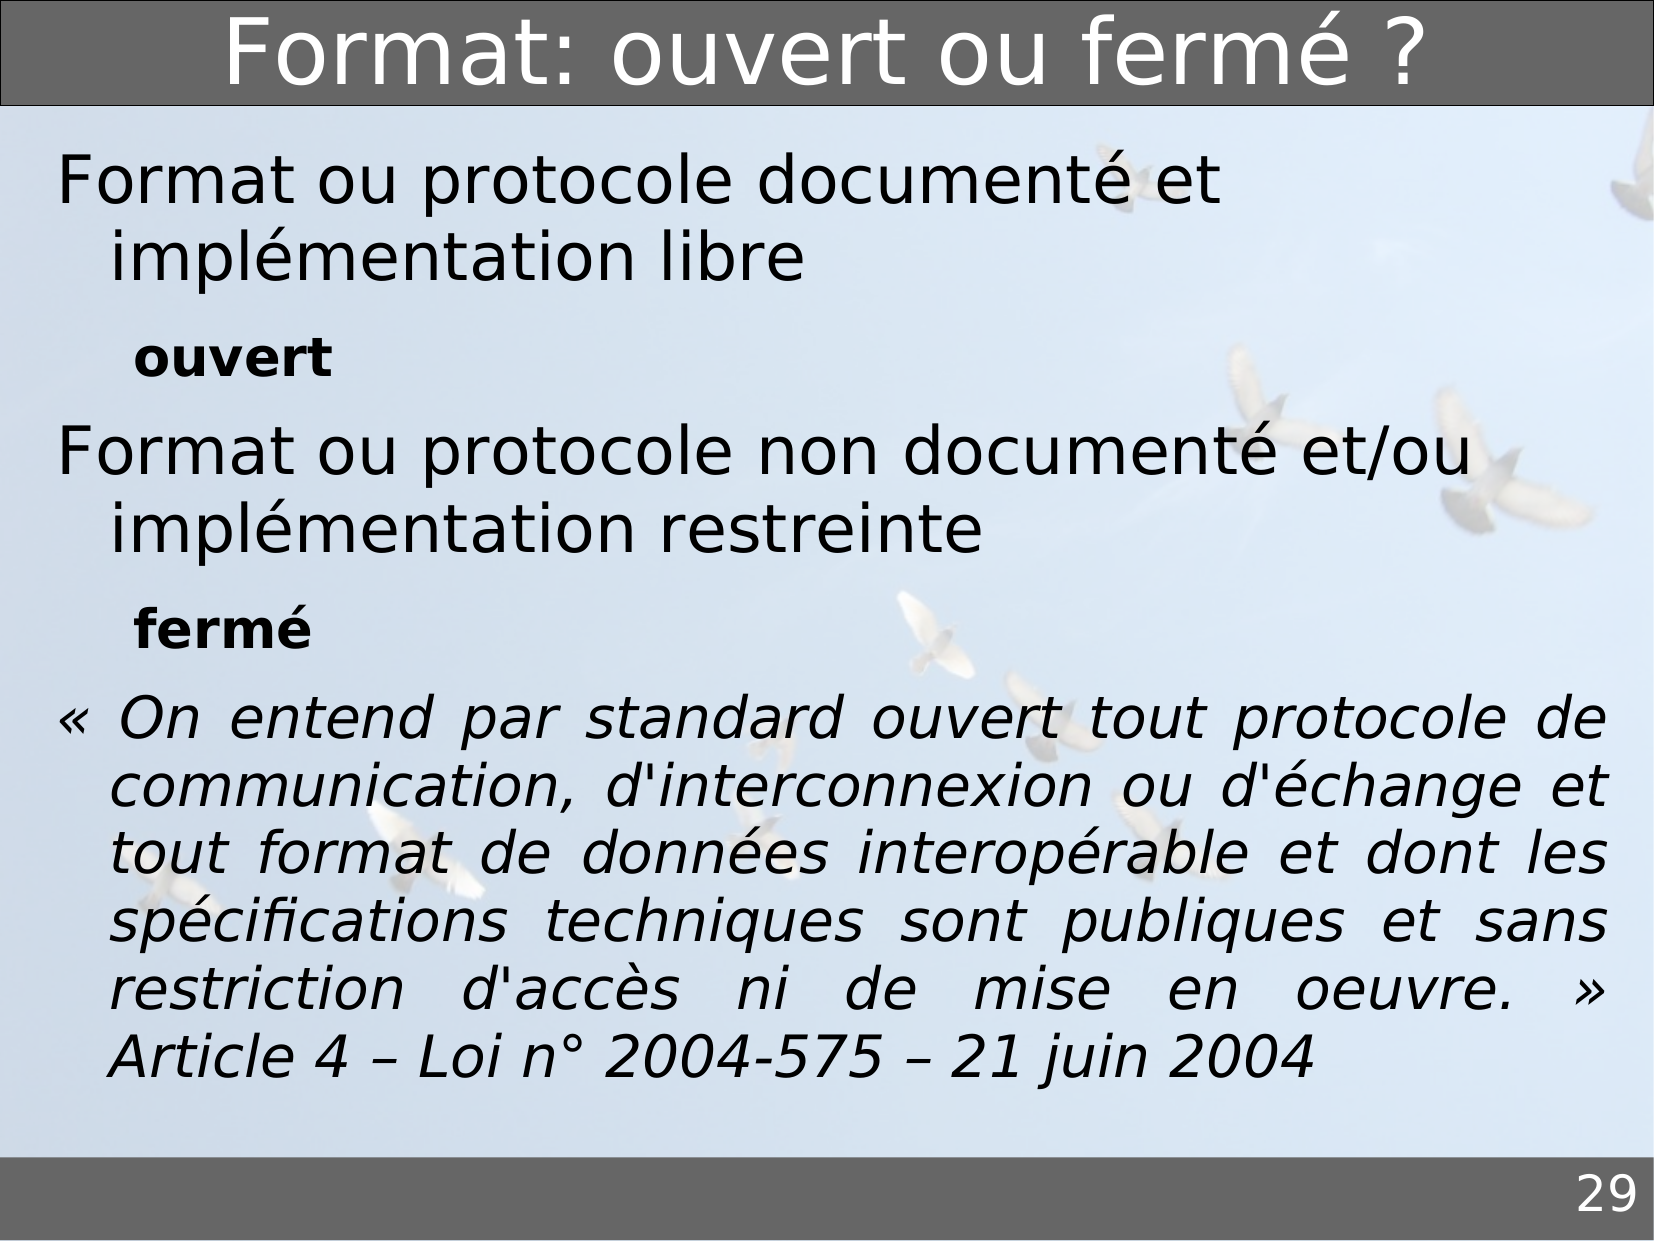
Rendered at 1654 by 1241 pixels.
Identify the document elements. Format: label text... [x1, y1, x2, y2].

list Format ou protocole documenté et implémentation libre ouvert Format ou protocole non documenté et/ou implémentation restreinte fermé « On entend par standard ouvert tout protocole de communication, d'interconnexion ou d'échange et tout format de données interopérable et dont les spécifications techniques sont publiques et sans restriction d'accès ni de mise en oeuvre. » Article 4 – Loi n° 2004-575 – 21 juin 2004 [38, 141, 1610, 1123]
title Format: ouvert ou fermé ? [0, 0, 1654, 107]
